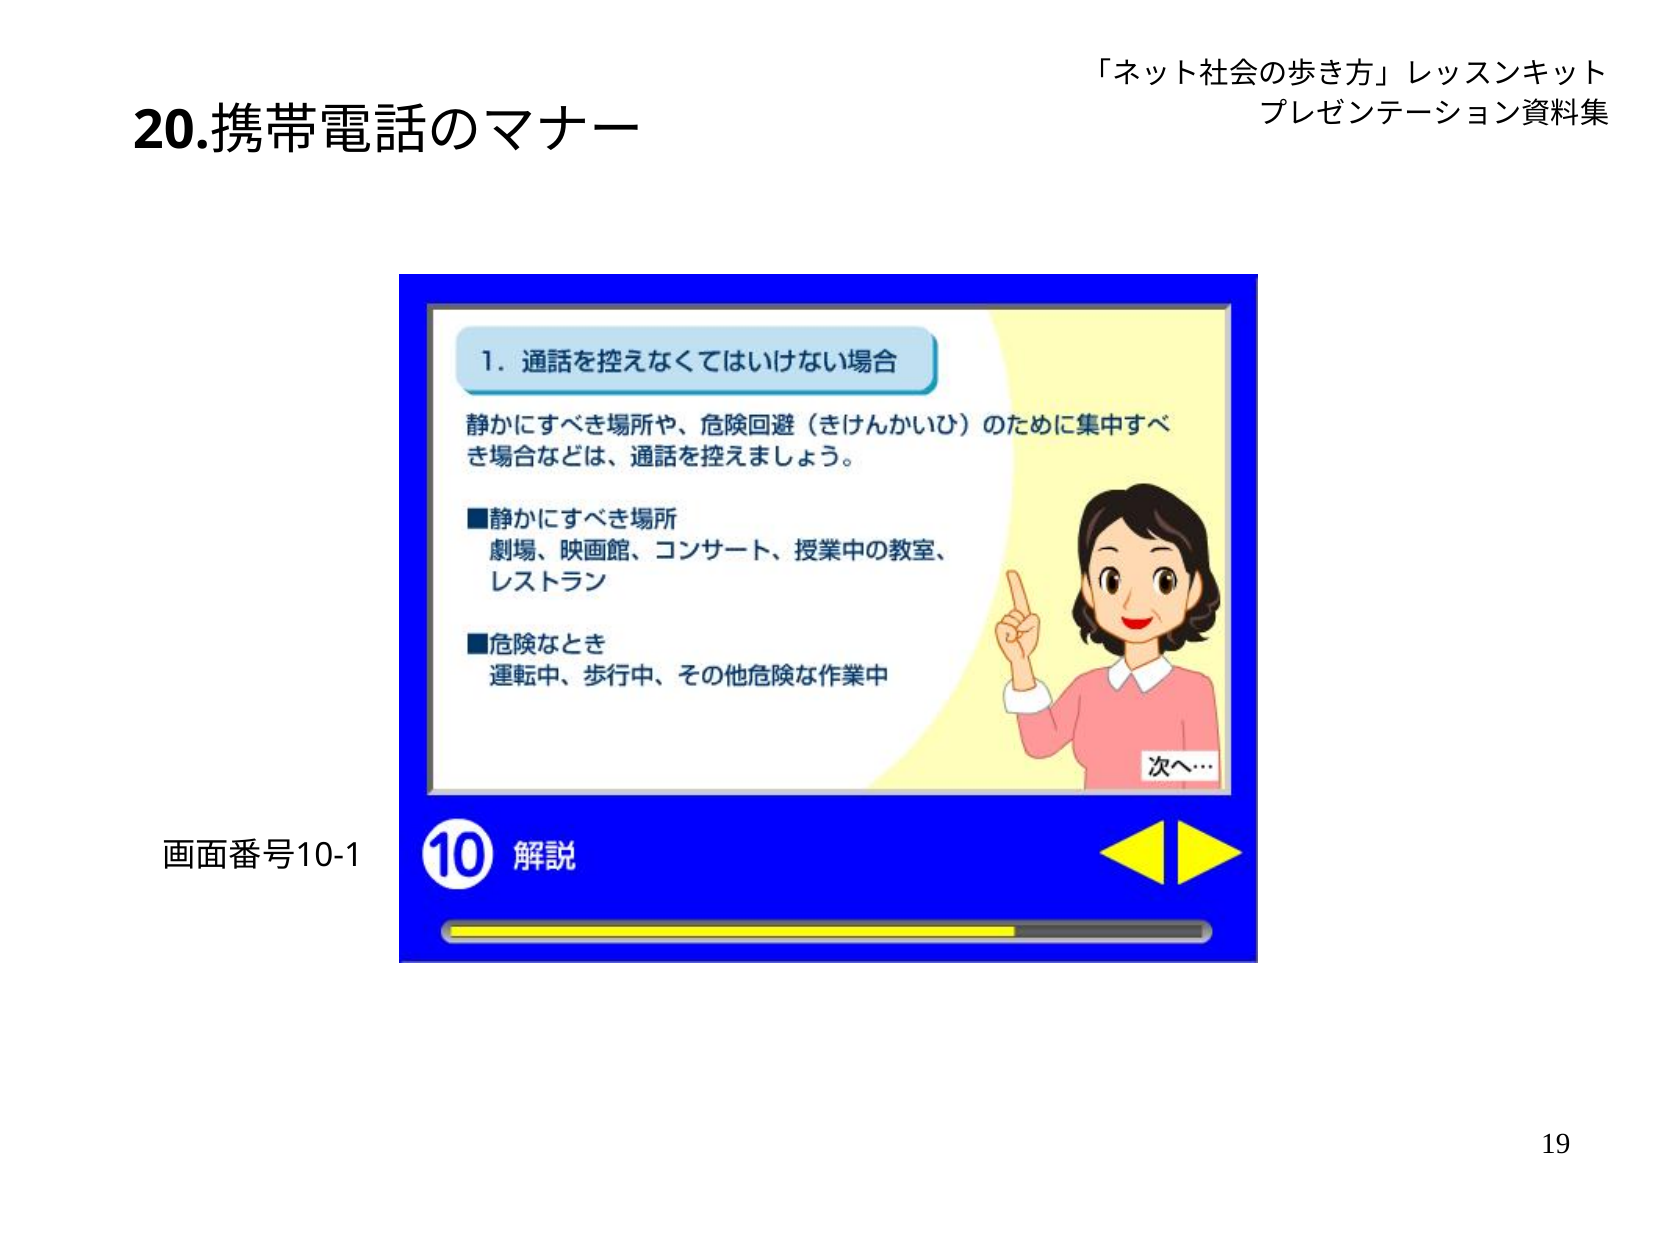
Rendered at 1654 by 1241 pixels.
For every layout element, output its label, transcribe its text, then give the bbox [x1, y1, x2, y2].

text_box 画面番号10-1 [147, 826, 384, 882]
text_box 20.携帯電話のマナー [118, 88, 975, 169]
text_box 「ネット社会の歩き方」レッスンキット プレゼンテーション資料集 [1062, 44, 1625, 139]
picture [399, 274, 1258, 963]
